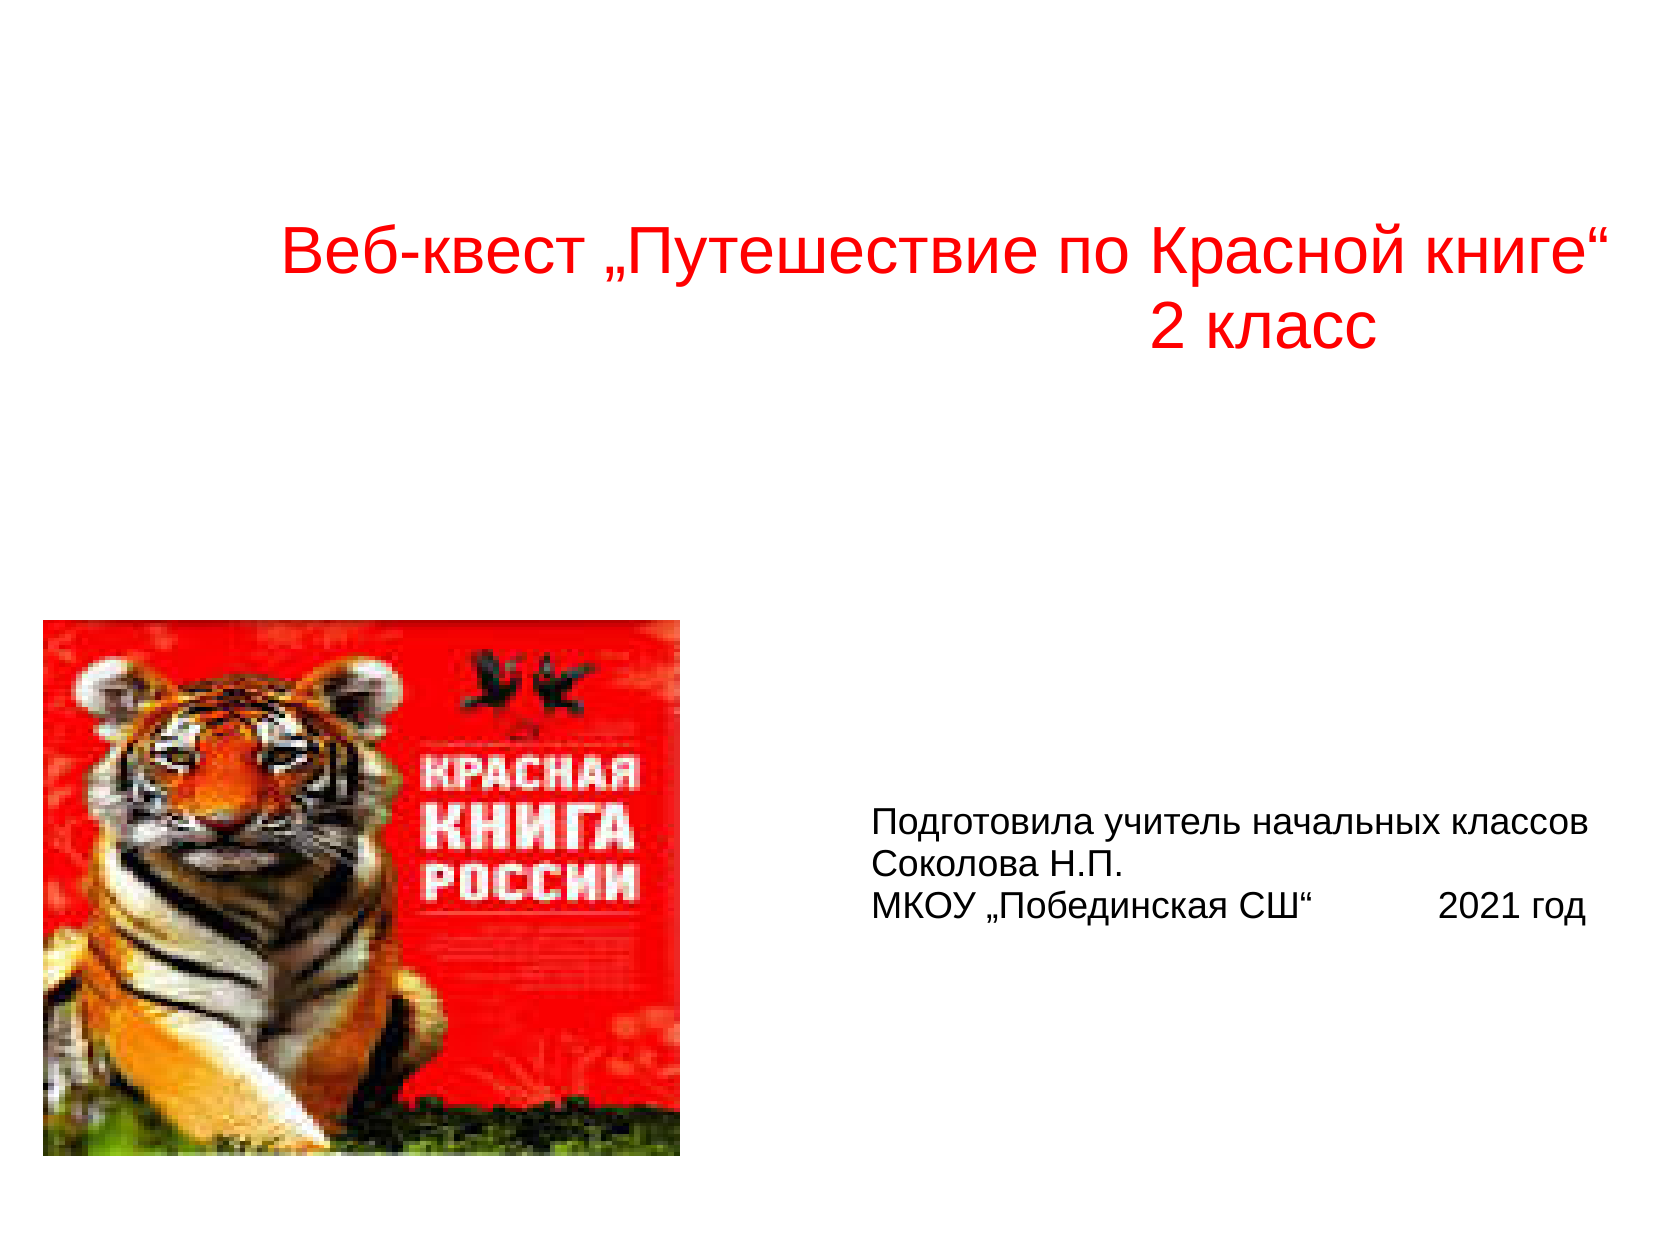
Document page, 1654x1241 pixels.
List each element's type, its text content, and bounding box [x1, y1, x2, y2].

text_box Подготовила учитель начальных классов Соколова Н.П. МКОУ „Побединская СШ“ 2021 год [856, 793, 1605, 935]
picture [43, 620, 680, 1156]
text_box Веб-квест „Путешествие по Красной книге“ 2 класс [265, 205, 1627, 371]
